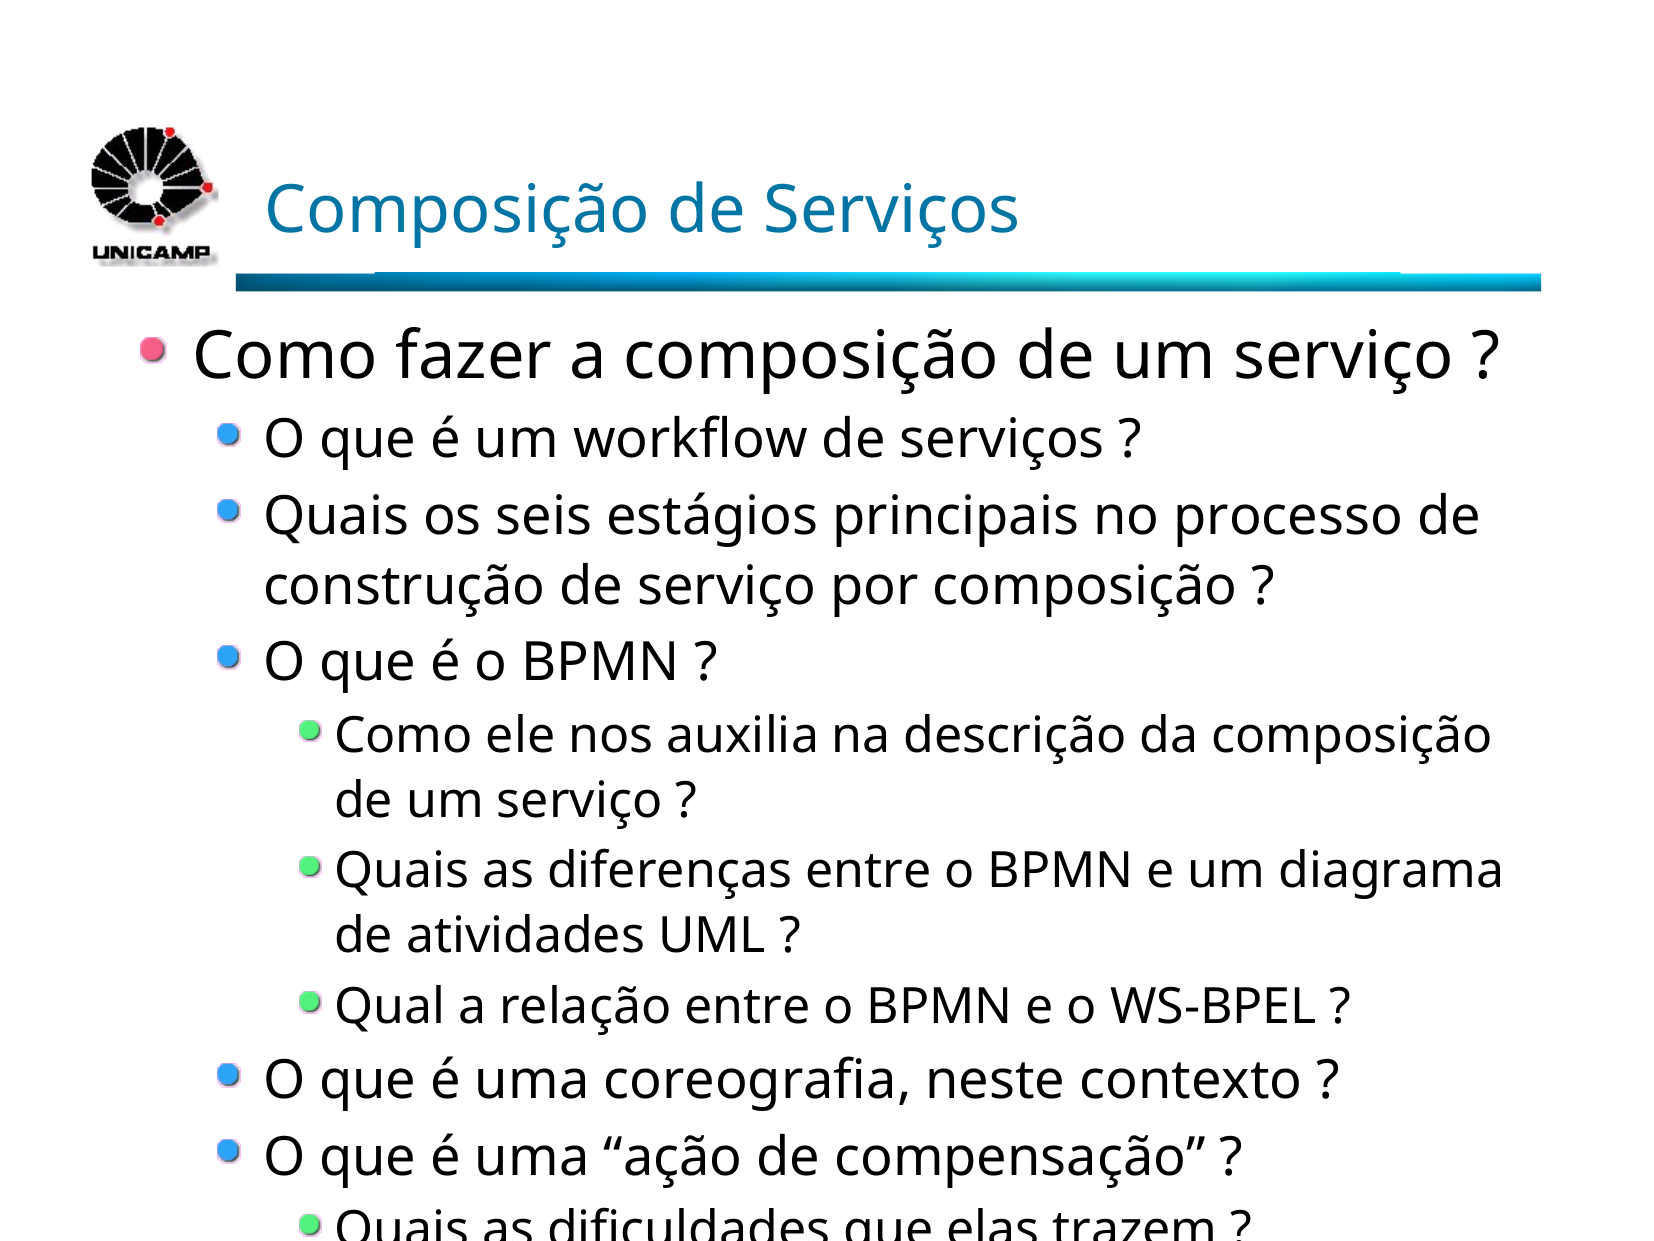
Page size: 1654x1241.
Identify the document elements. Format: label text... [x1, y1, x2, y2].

list Como fazer a composição de um serviço ? O que é um workflow de serviços ? Quais os seis estágios principais no processo de construção de serviço por composição ? O que é o BPMN ? Como ele nos auxilia na descrição da composição de um serviço ? Quais as diferenças entre o BPMN e um diagrama de atividades UML ? Qual a relação entre o BPMN e o WS-BPEL ? O que é uma coreografia, neste contexto ? O que é uma “ação de compensação” ? Quais as dificuldades que elas trazem ? [121, 309, 1534, 1167]
picture [125, 272, 1654, 295]
picture [298, 1213, 323, 1238]
title Composição de Serviços [264, 57, 1534, 250]
